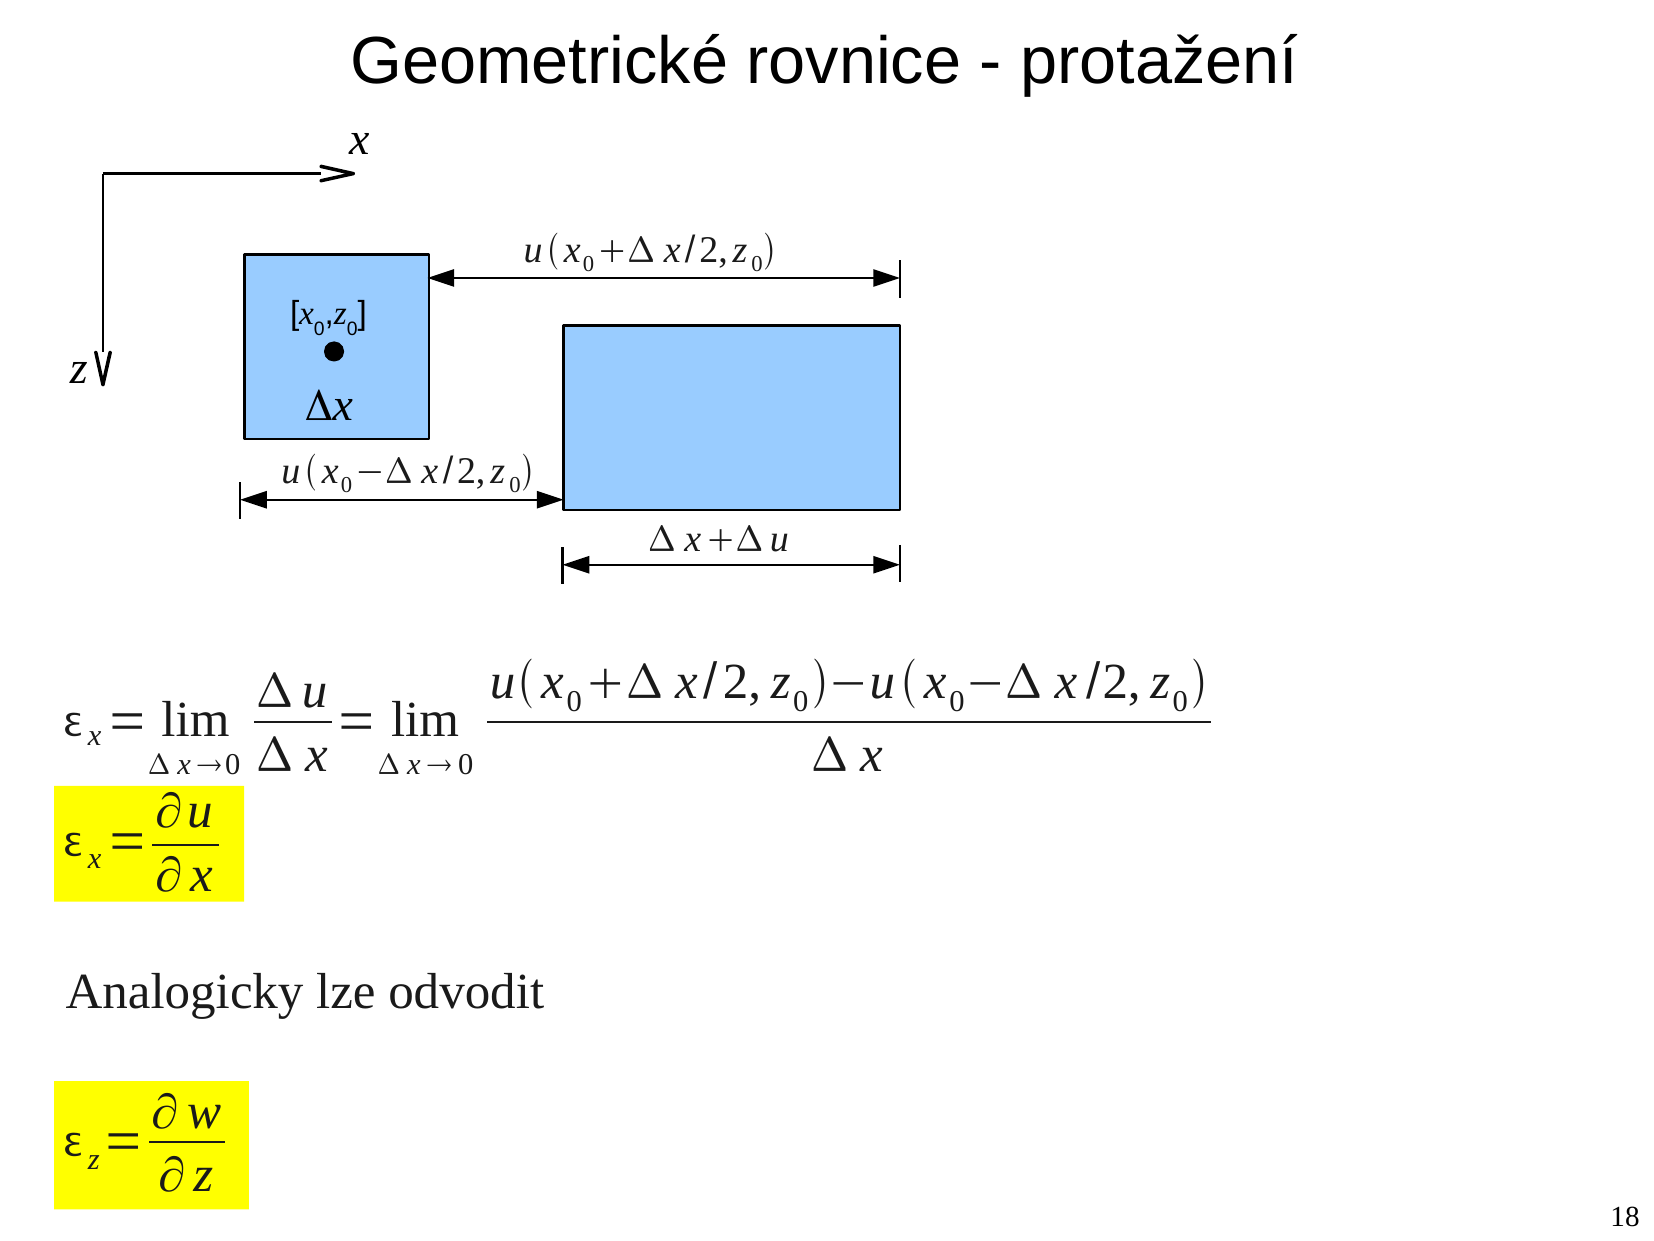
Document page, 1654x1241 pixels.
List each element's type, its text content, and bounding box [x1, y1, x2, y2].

title Geometrické rovnice - protažení [37, 8, 1613, 113]
text_box x [334, 106, 390, 192]
text_box [563, 325, 900, 511]
chart [509, 229, 786, 277]
text_box Dx [290, 372, 368, 448]
chart [267, 450, 544, 498]
chart [634, 518, 798, 561]
text_box [244, 254, 430, 440]
text_box [x0,z0] [275, 287, 382, 351]
chart [43, 654, 1225, 1241]
text_box z [55, 335, 111, 420]
